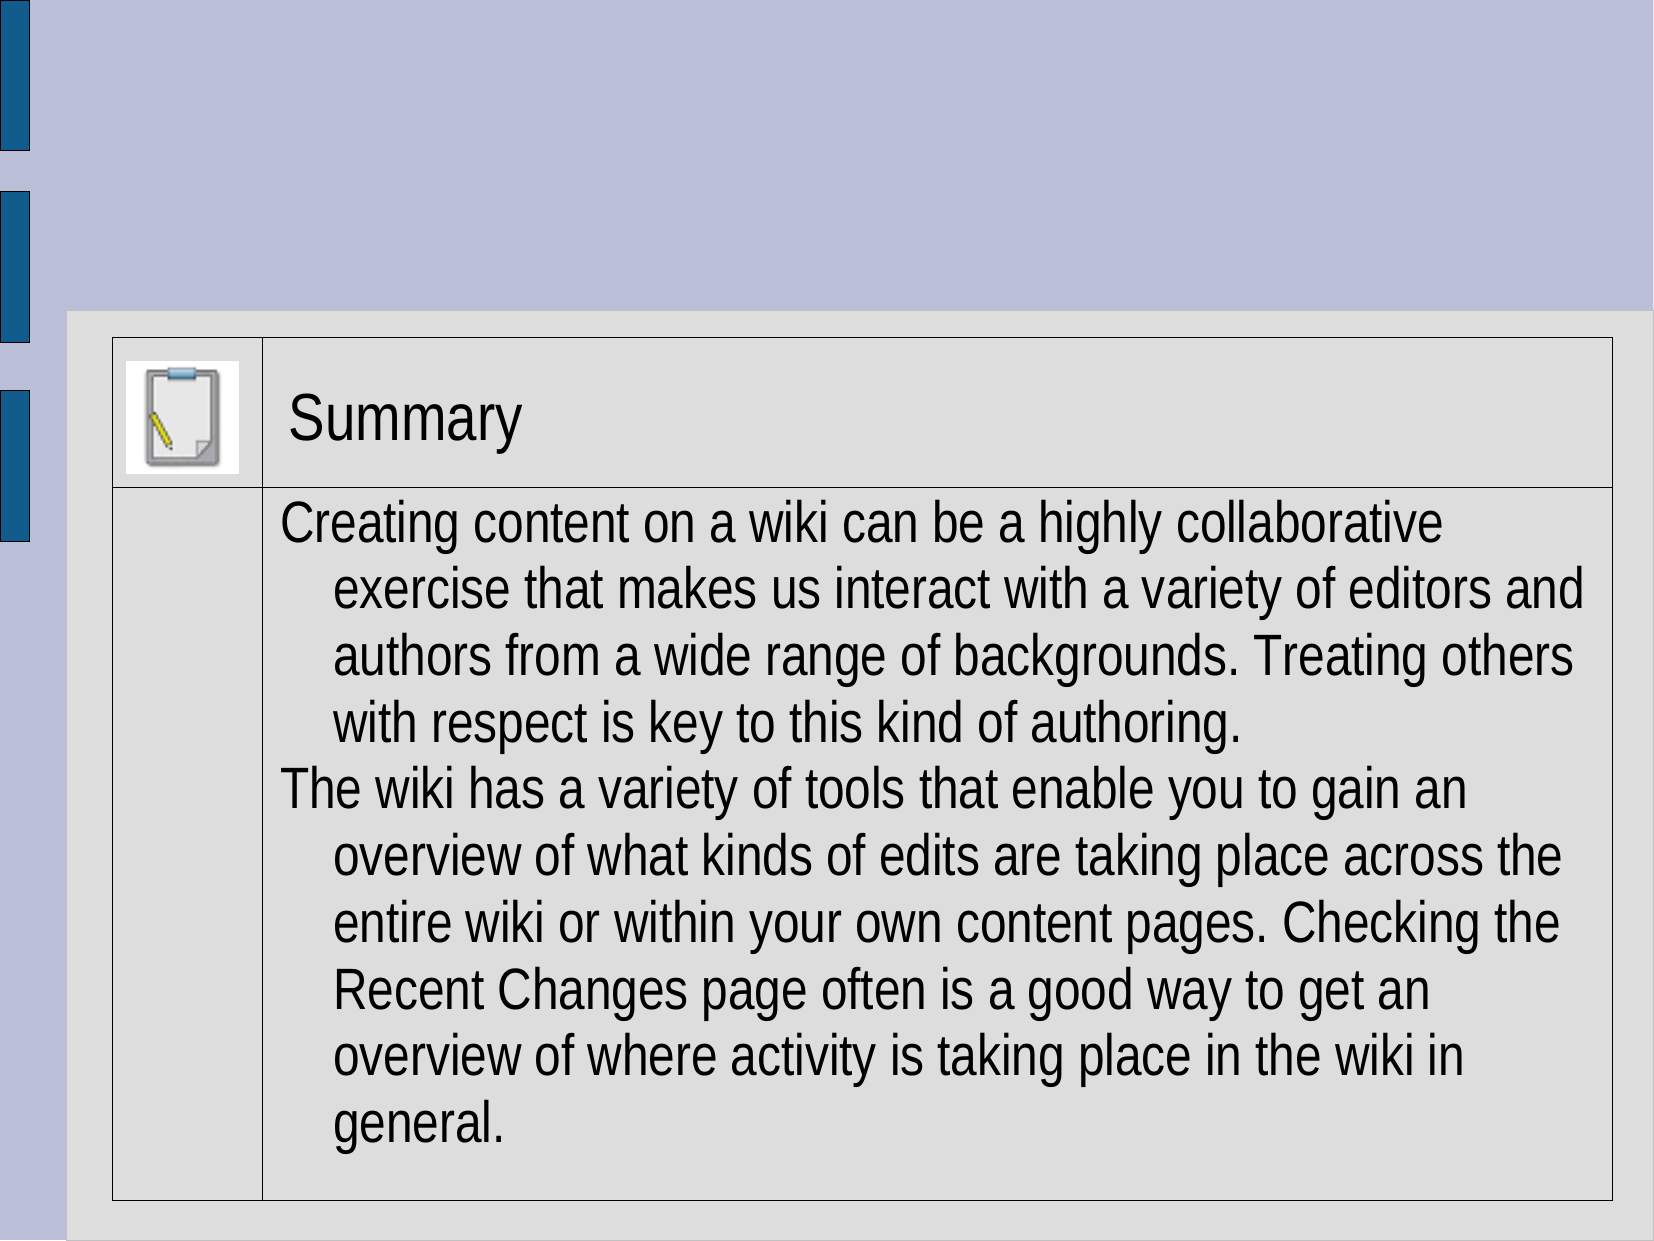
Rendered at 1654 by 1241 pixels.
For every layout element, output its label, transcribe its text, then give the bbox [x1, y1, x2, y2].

text_box Summary [271, 378, 577, 454]
list Creating content on a wiki can be a highly collaborative exercise that makes us interact with a variety of editors and authors from a wide range of backgrounds. Treating others with respect is key to this kind of authoring. The wiki has a variety of tools that enable you to gain an overview of what kinds of edits are taking place across the entire wiki or within your own content pages. Checking the Recent Changes page often is a good way to get an overview of where activity is taking place in the wiki in general. [262, 487, 1613, 1163]
picture [126, 361, 239, 474]
